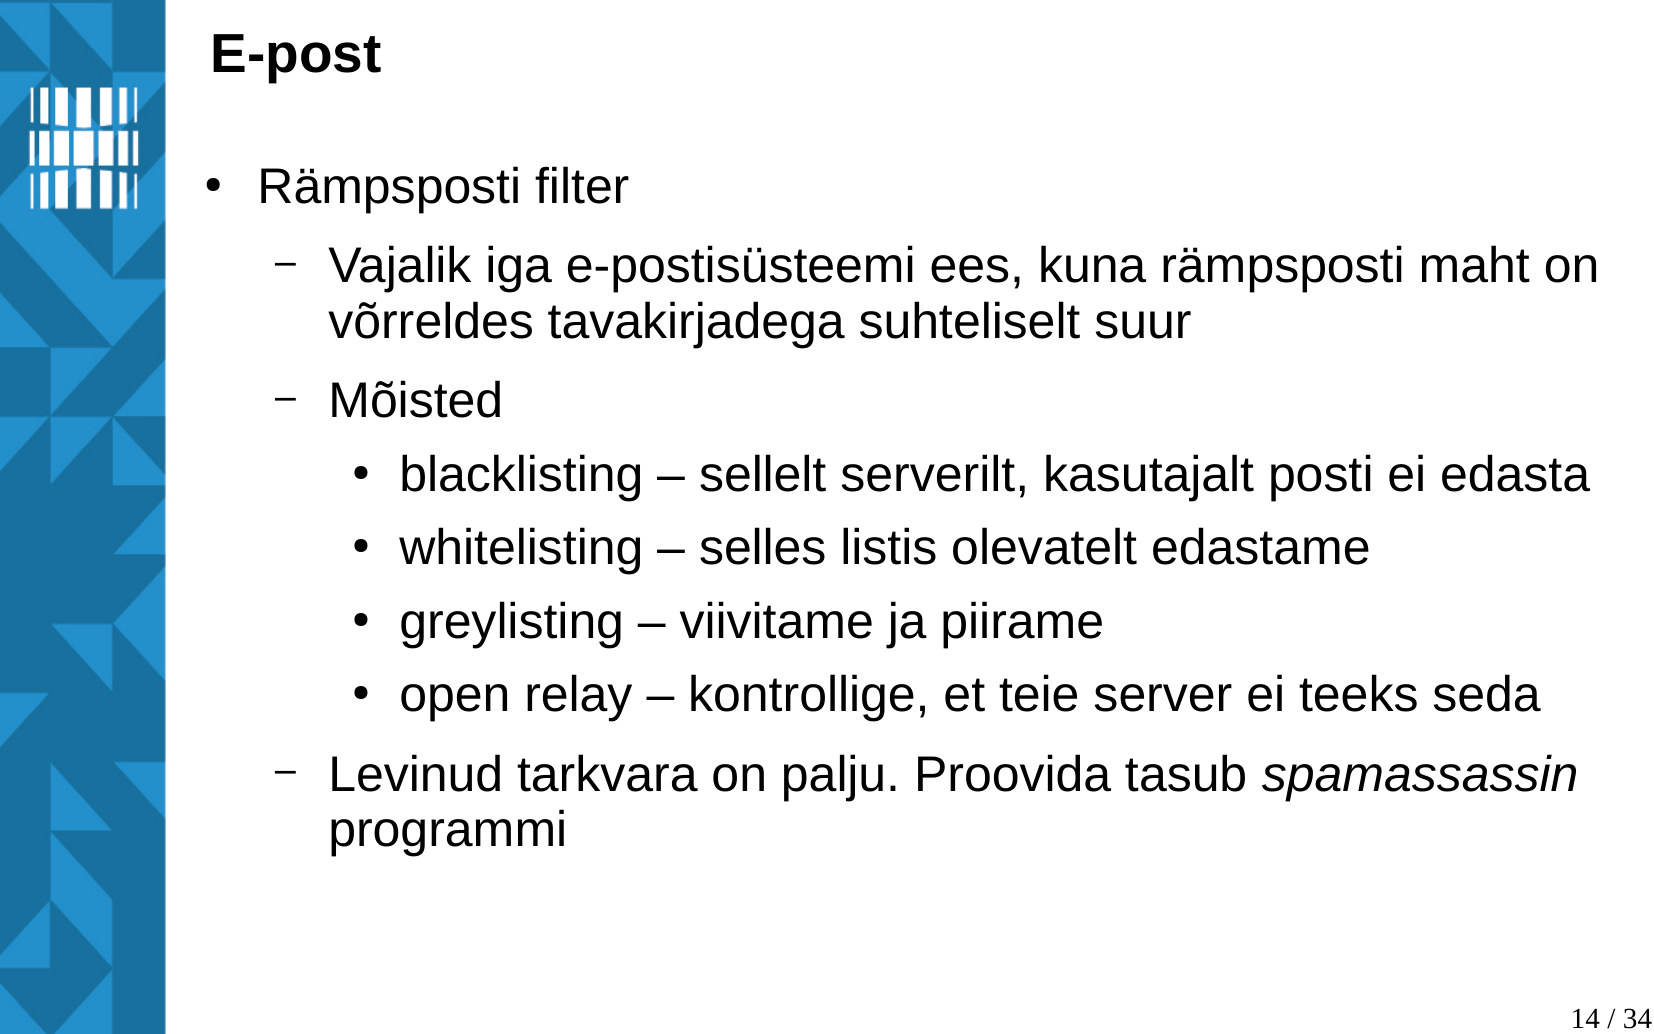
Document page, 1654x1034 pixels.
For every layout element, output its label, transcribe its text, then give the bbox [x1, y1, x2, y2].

title E-post [210, 11, 1530, 95]
list Rämpsposti filter Vajalik iga e-postisüsteemi ees, kuna rämpsposti maht on võrreldes tavakirjadega suhteliselt suur Mõisted blacklisting – sellelt serverilt, kasutajalt posti ei edasta whitelisting – selles listis olevatelt edastame greylisting – viivitame ja piirame open relay – kontrollige, et teie server ei teeks seda Levinud tarkvara on palju. Proovida tasub spamassassin programmi [186, 158, 1625, 975]
